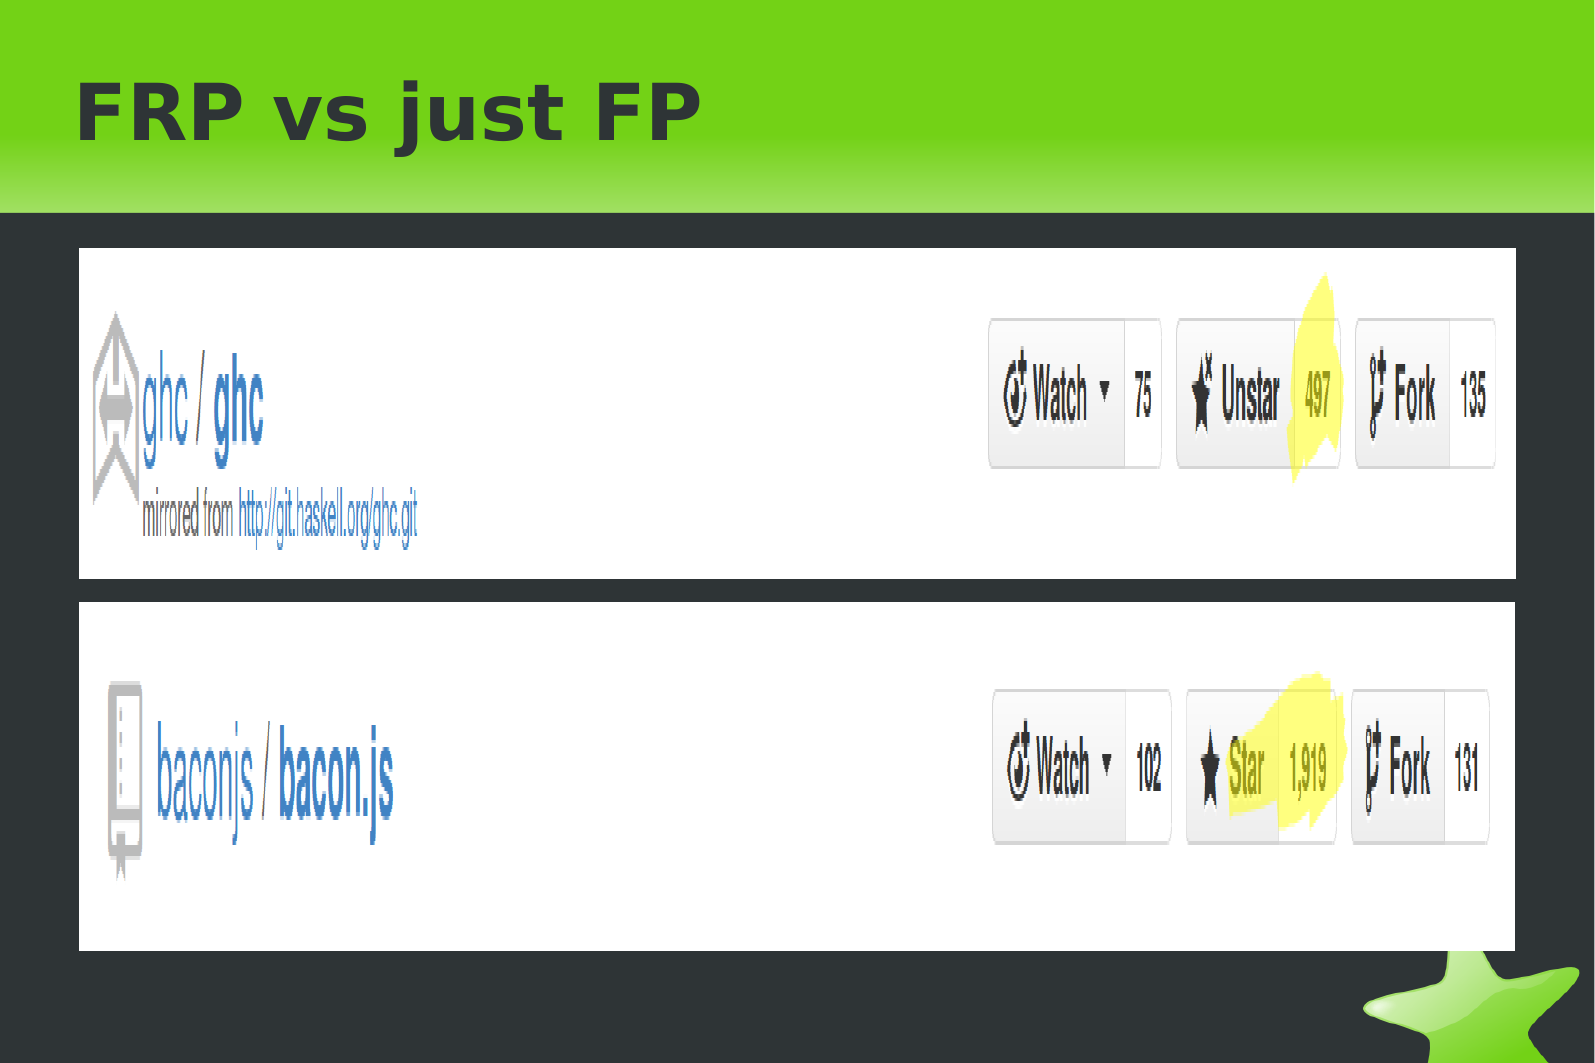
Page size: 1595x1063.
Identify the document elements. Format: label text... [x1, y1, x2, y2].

picture [0, 0, 1595, 1063]
title FRP vs just FP [74, 25, 1510, 203]
